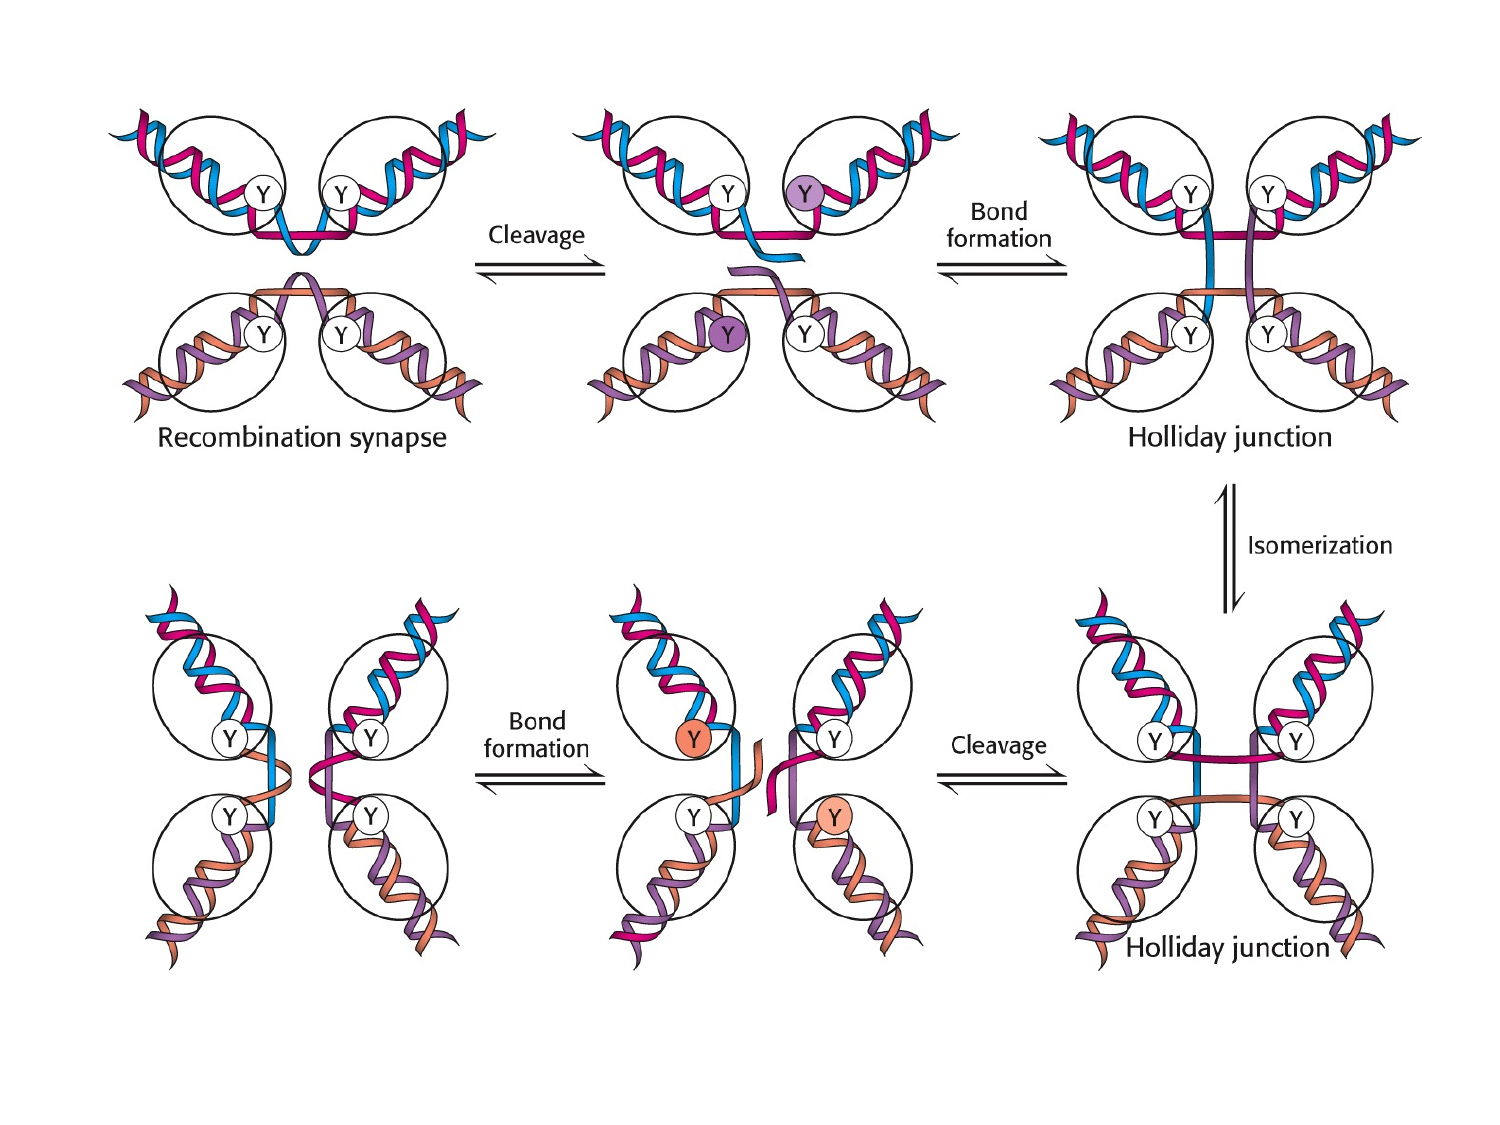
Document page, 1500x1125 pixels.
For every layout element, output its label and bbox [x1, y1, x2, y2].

picture [100, 86, 1424, 986]
